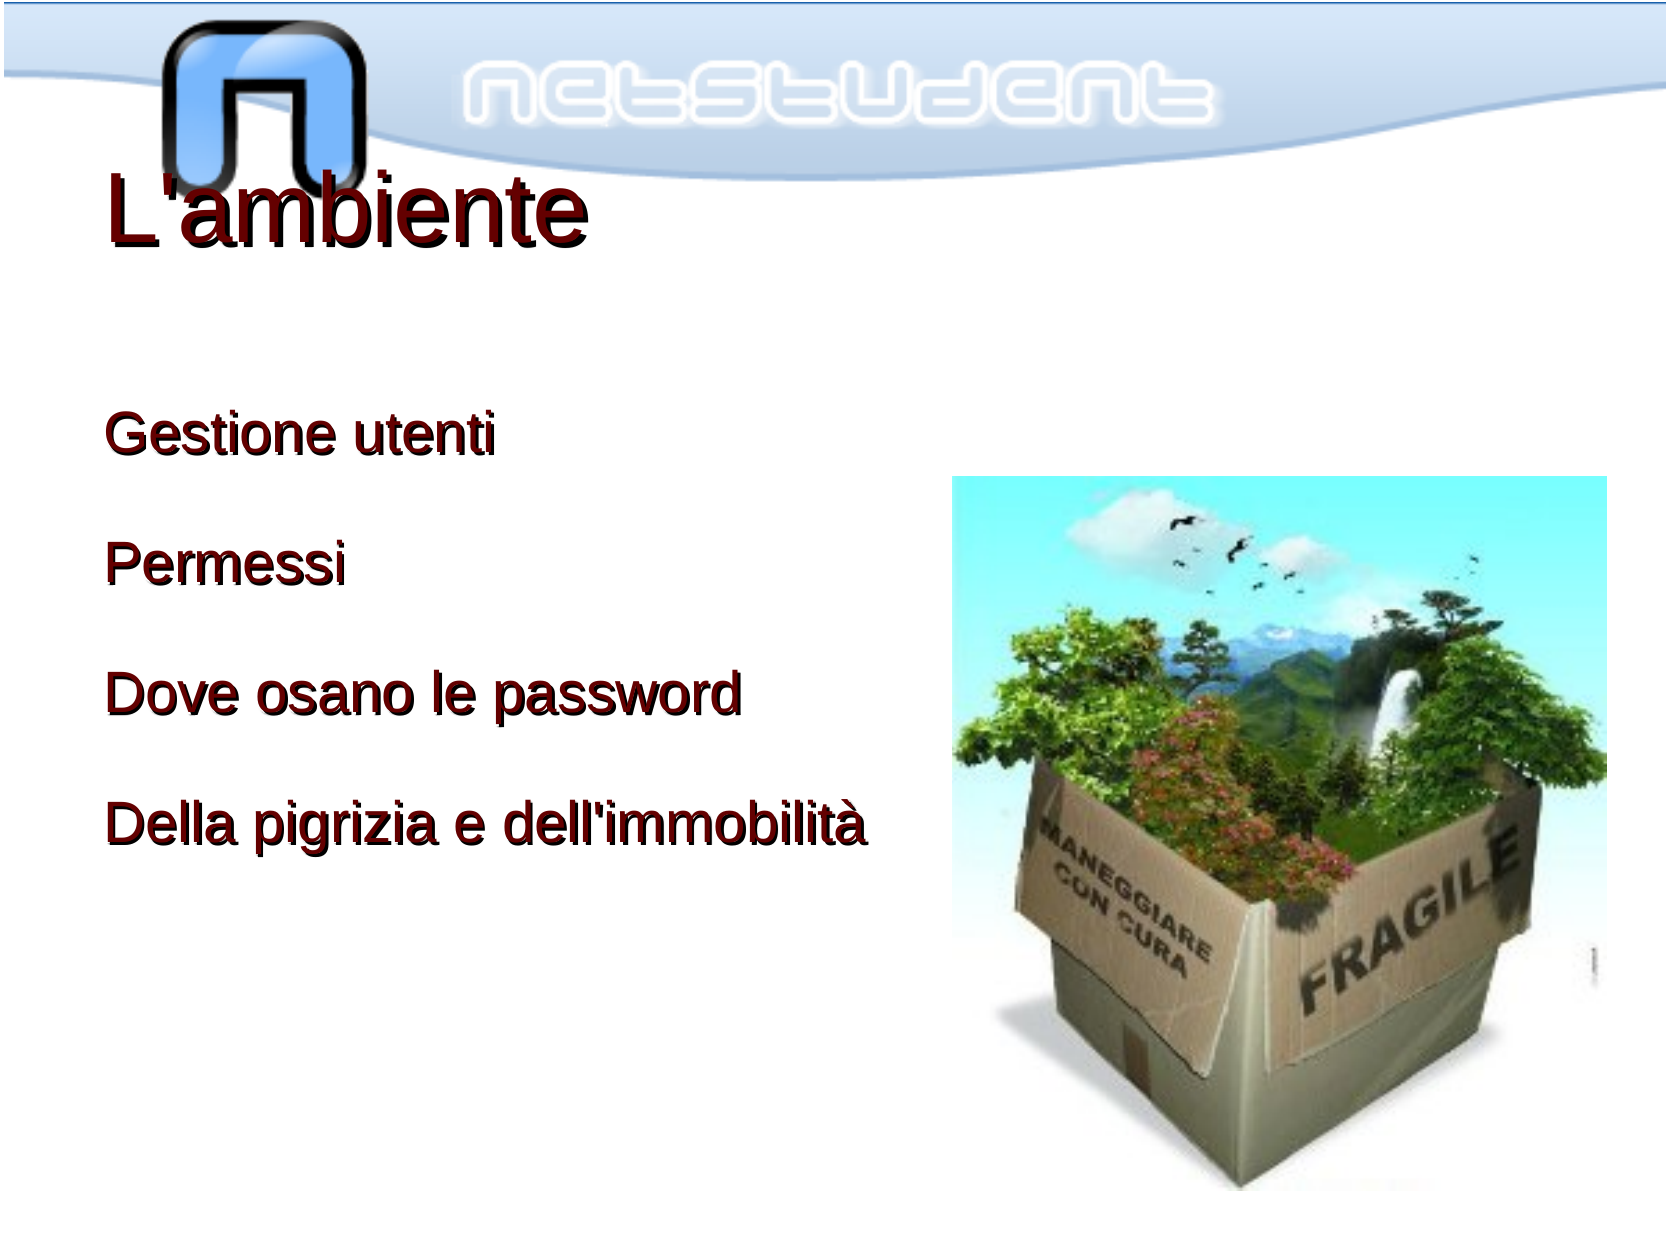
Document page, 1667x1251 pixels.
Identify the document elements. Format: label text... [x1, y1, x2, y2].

title L'ambiente Gestione utenti Permessi Dove osano le password Della pigrizia e dell'immobilità [96, 173, 1207, 1083]
picture [0, 0, 1667, 1251]
